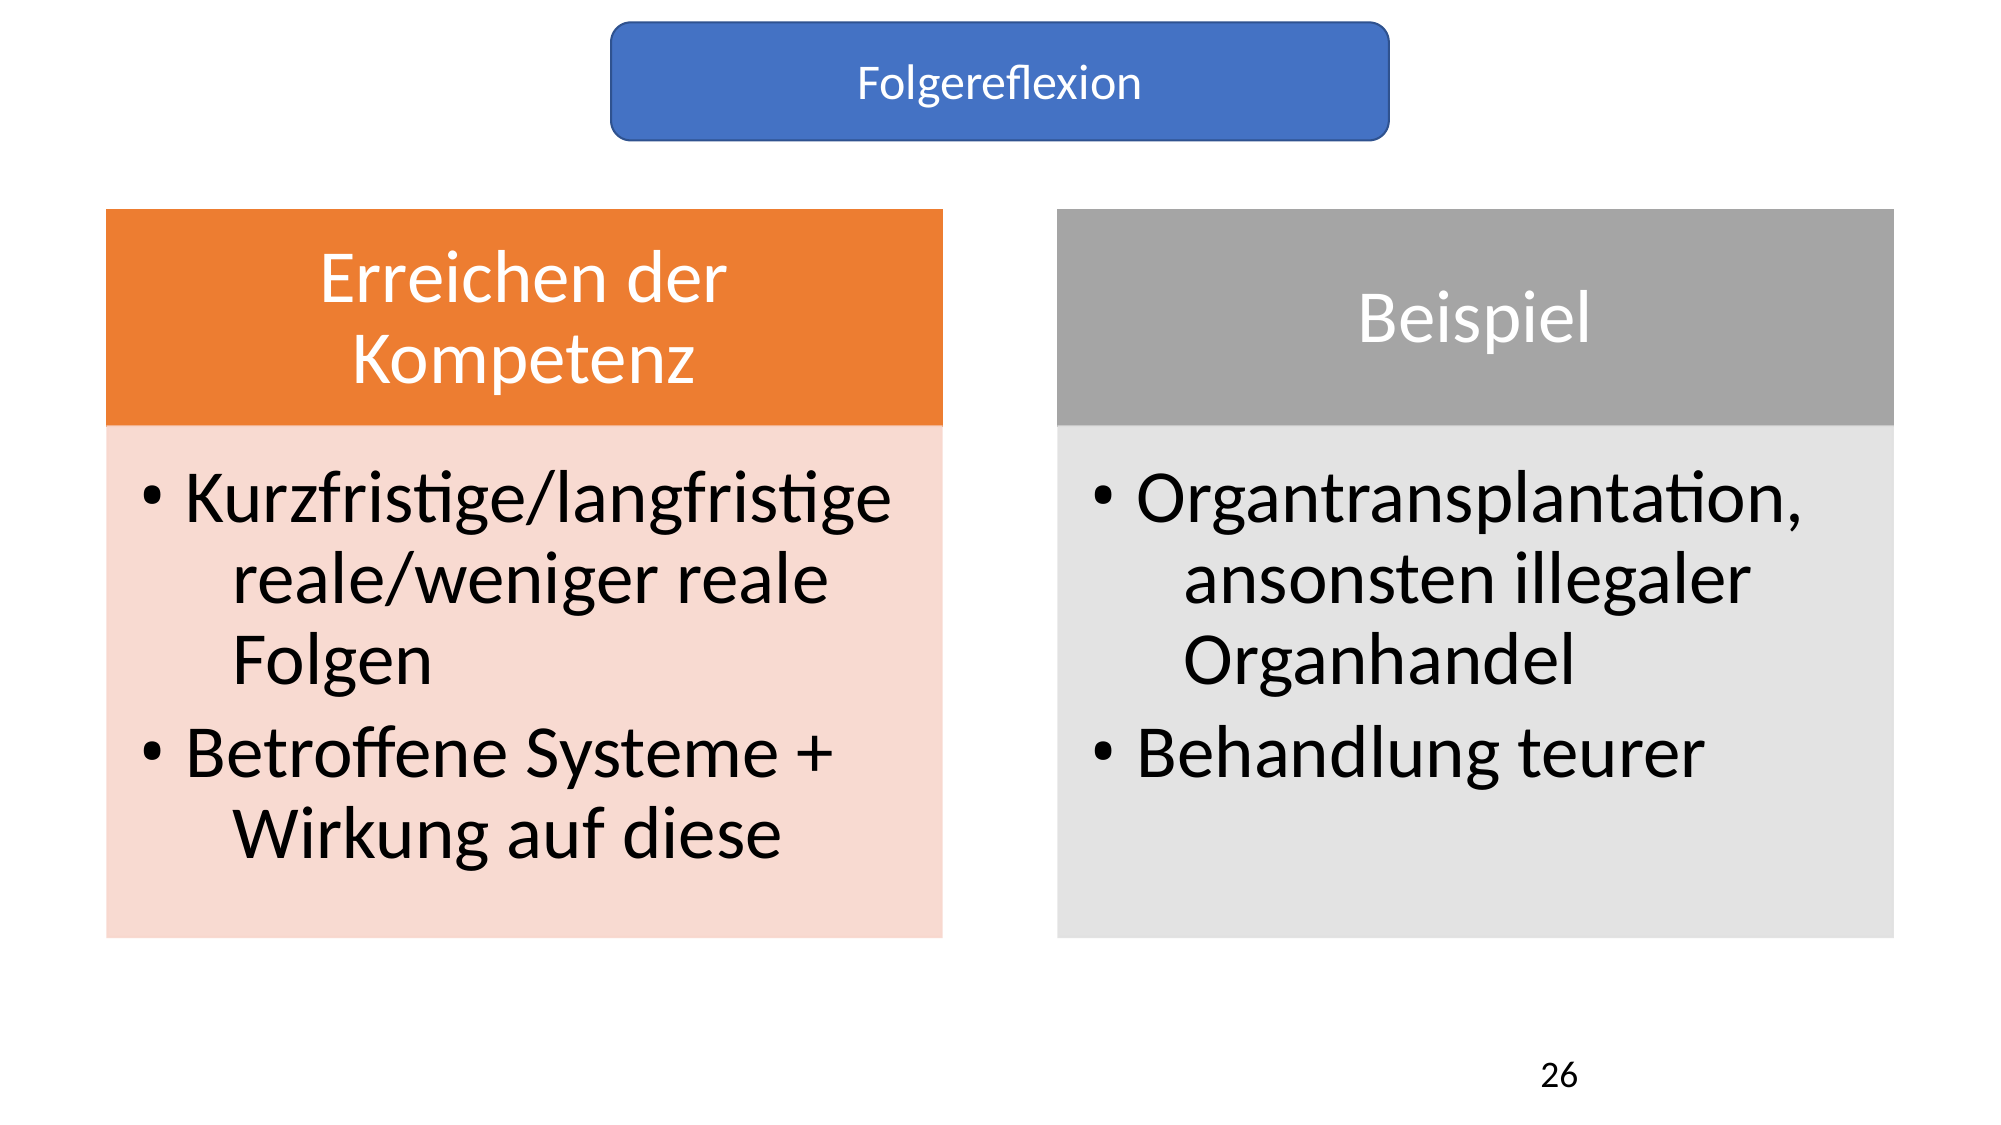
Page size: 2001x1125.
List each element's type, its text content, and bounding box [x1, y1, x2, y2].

text_box [611, 119, 1389, 141]
text_box [611, 22, 1389, 42]
text_box [1525, 1042, 1976, 1103]
text_box Kurzfristige/langfristige reale/weniger reale Folgen Betroffene Systeme + Wirkung auf diese [107, 426, 942, 938]
text_box Organtransplantation, ansonsten illegaler Organhandel Behandlung teurer [1058, 426, 1893, 938]
text_box Folgereflexion [528, 42, 1472, 119]
text_box Erreichen der Kompetenz [107, 210, 942, 426]
text_box Beispiel [1058, 210, 1893, 426]
